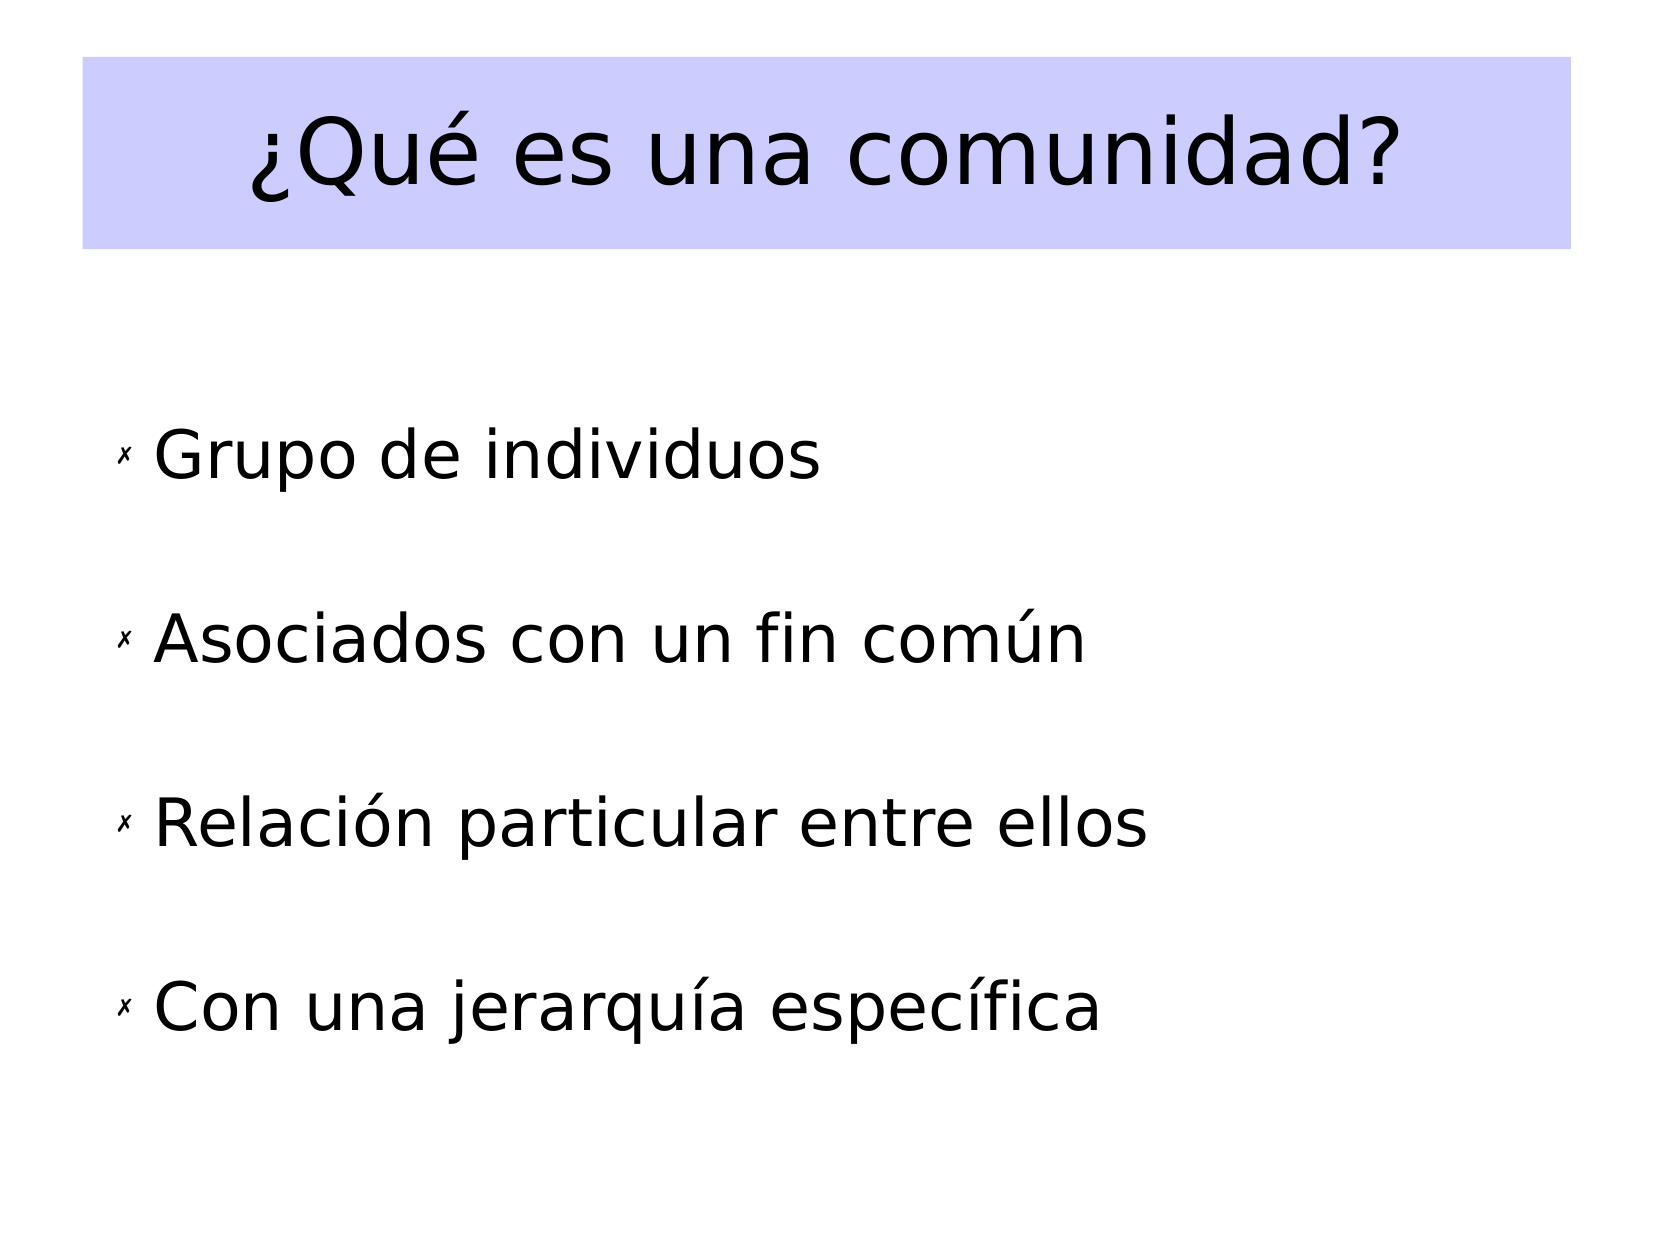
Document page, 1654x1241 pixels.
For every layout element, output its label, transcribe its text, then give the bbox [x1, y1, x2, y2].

subtitle Grupo de individuos Asociados con un fin común Relación particular entre ellos Con una jerarquía específica [82, 354, 1571, 1109]
title ¿Qué es una comunidad? [82, 56, 1571, 250]
